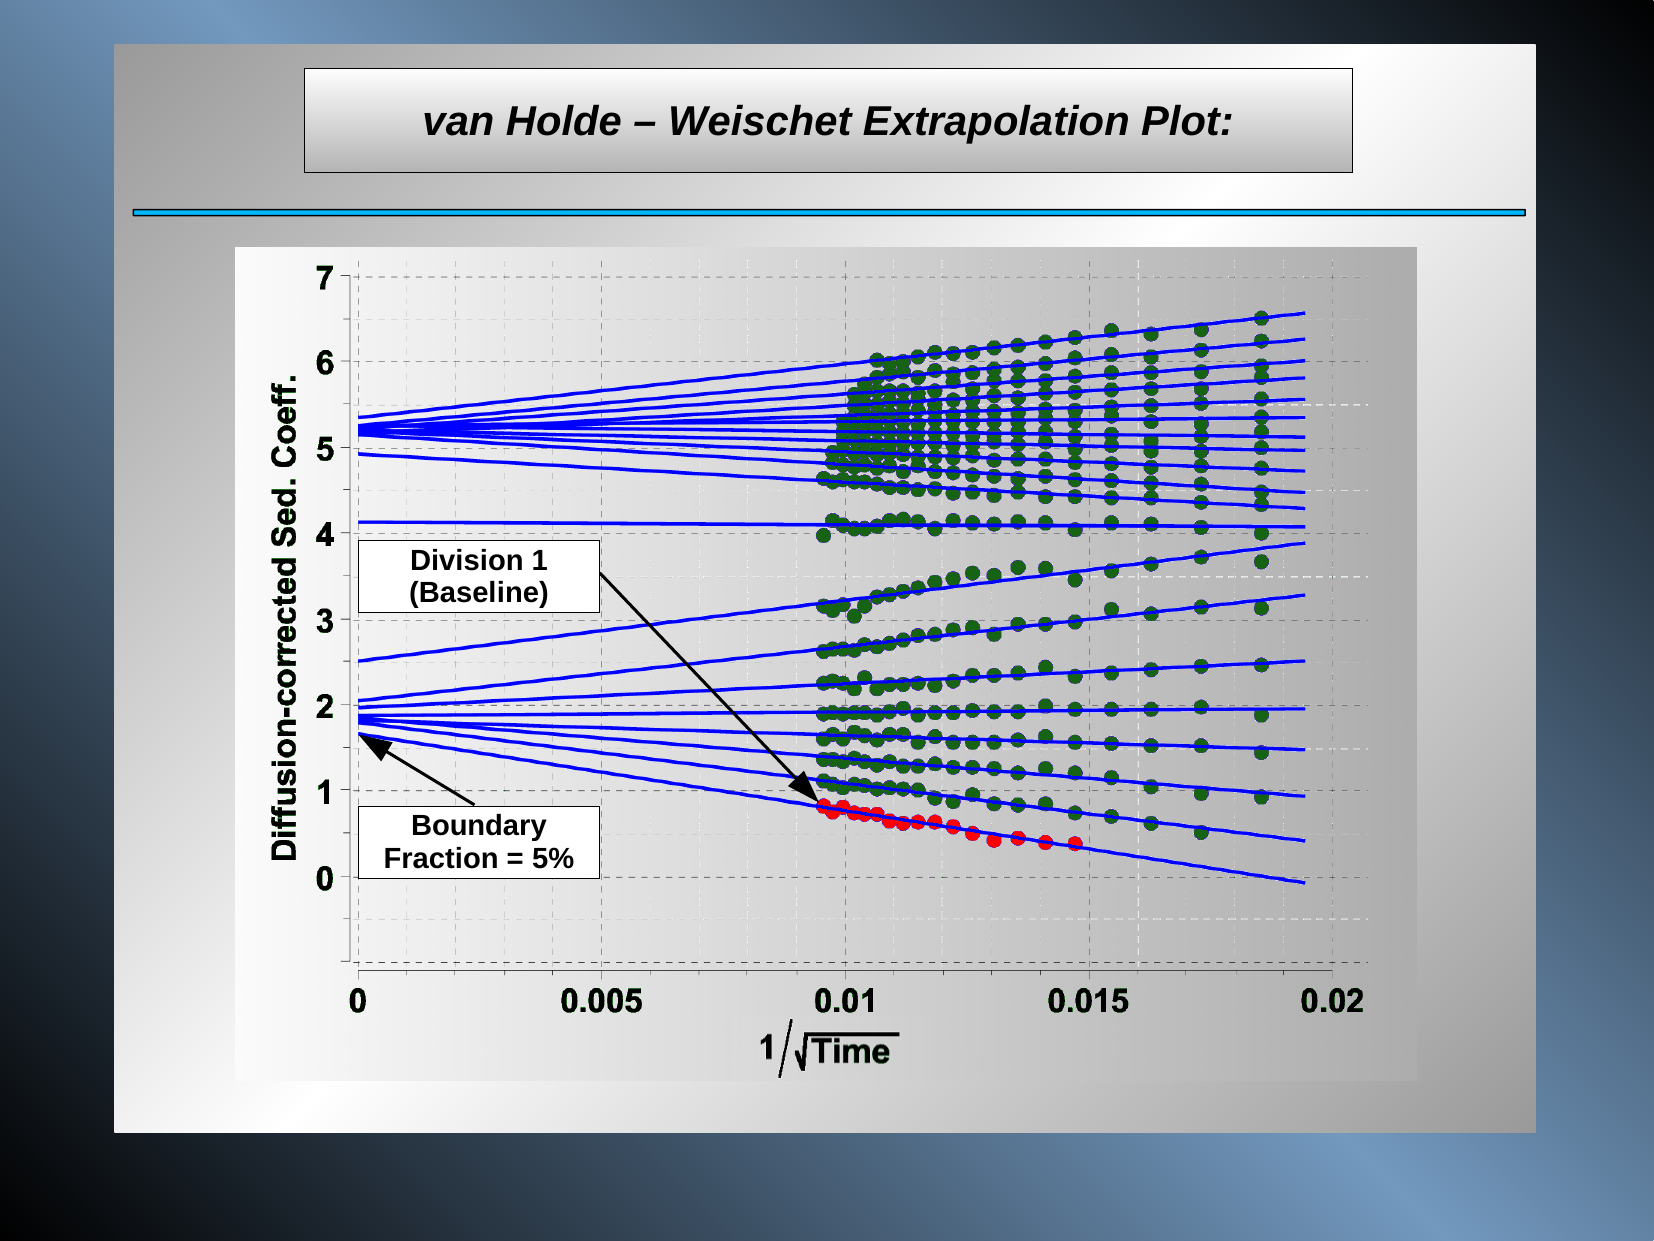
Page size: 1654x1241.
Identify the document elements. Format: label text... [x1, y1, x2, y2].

text_box Boundary Fraction = 5% [358, 806, 600, 879]
picture [235, 247, 1417, 1081]
text_box van Holde – Weischet Extrapolation Plot: [304, 68, 1353, 173]
text_box [133, 209, 1526, 216]
text_box Division 1 (Baseline) [358, 540, 600, 613]
